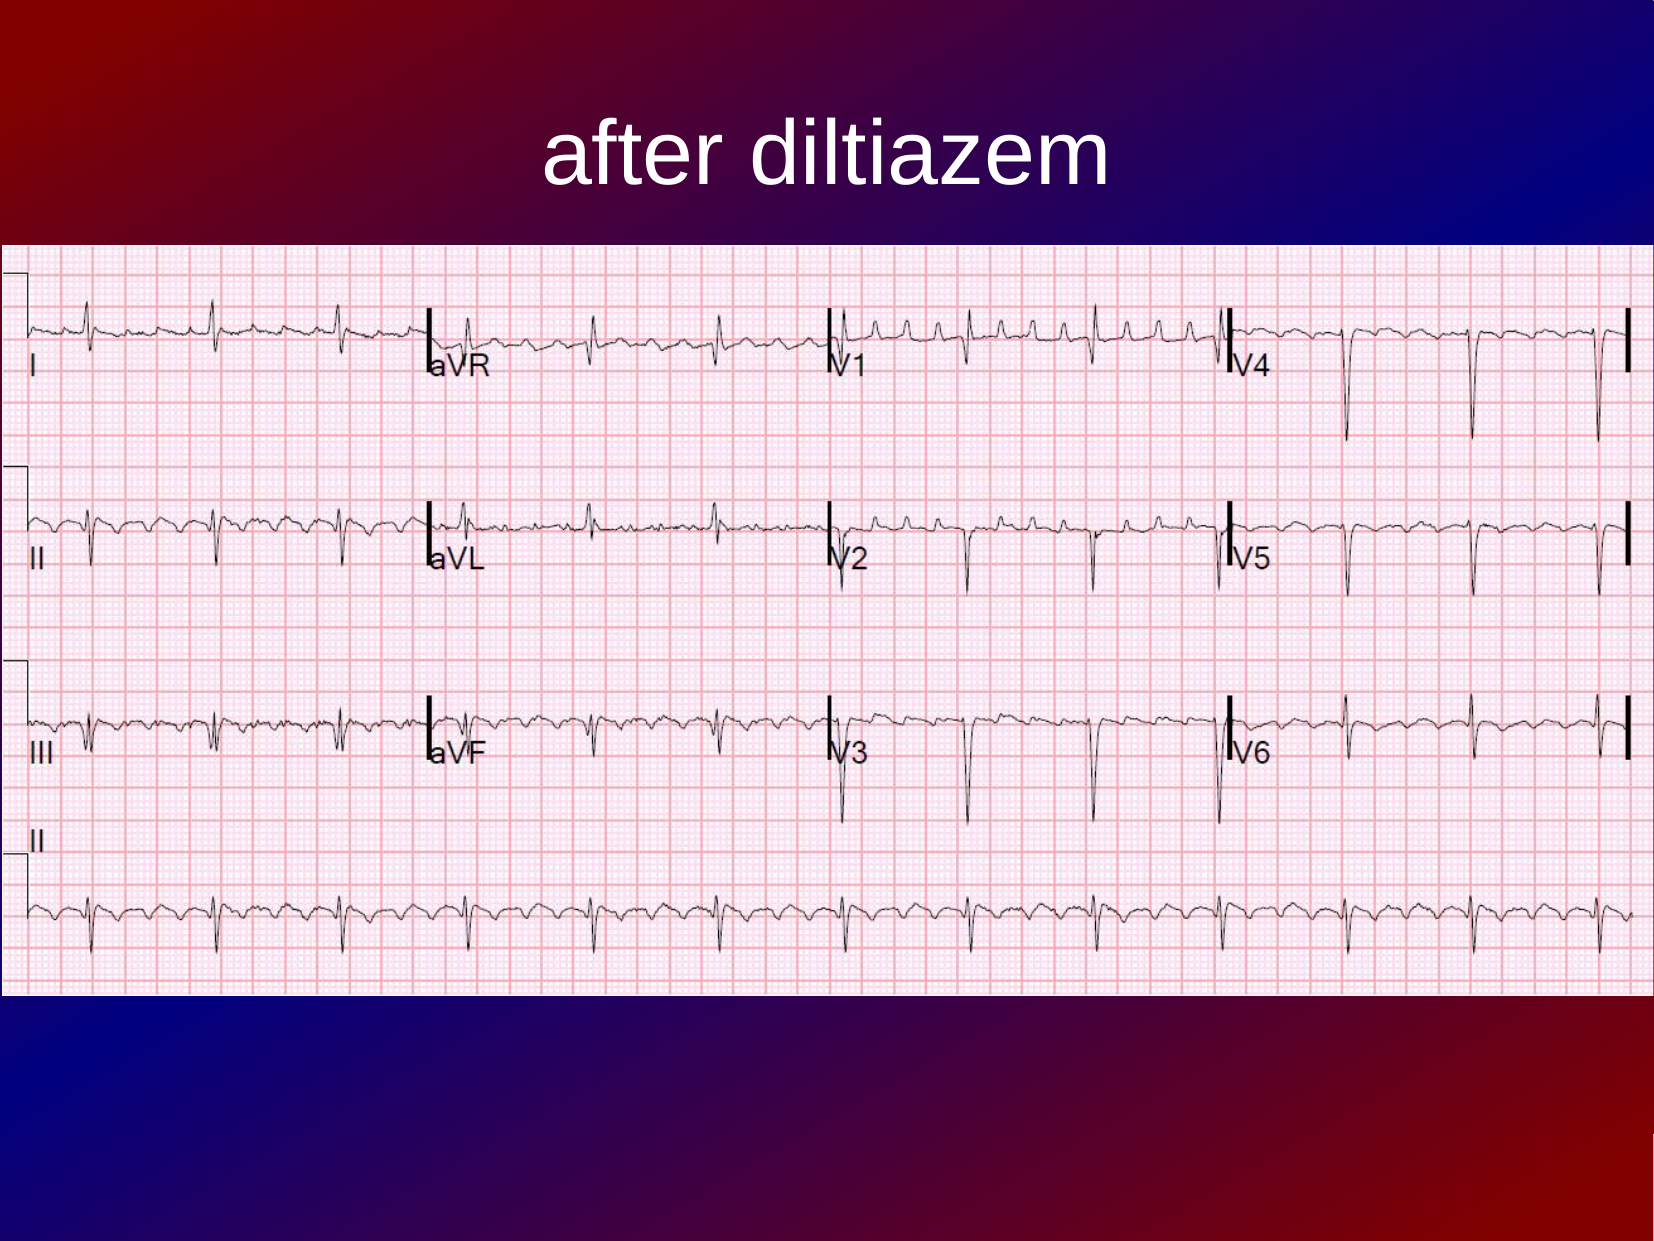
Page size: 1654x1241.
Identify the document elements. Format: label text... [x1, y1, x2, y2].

title after diltiazem [82, 49, 1571, 245]
picture [2, 245, 1654, 996]
